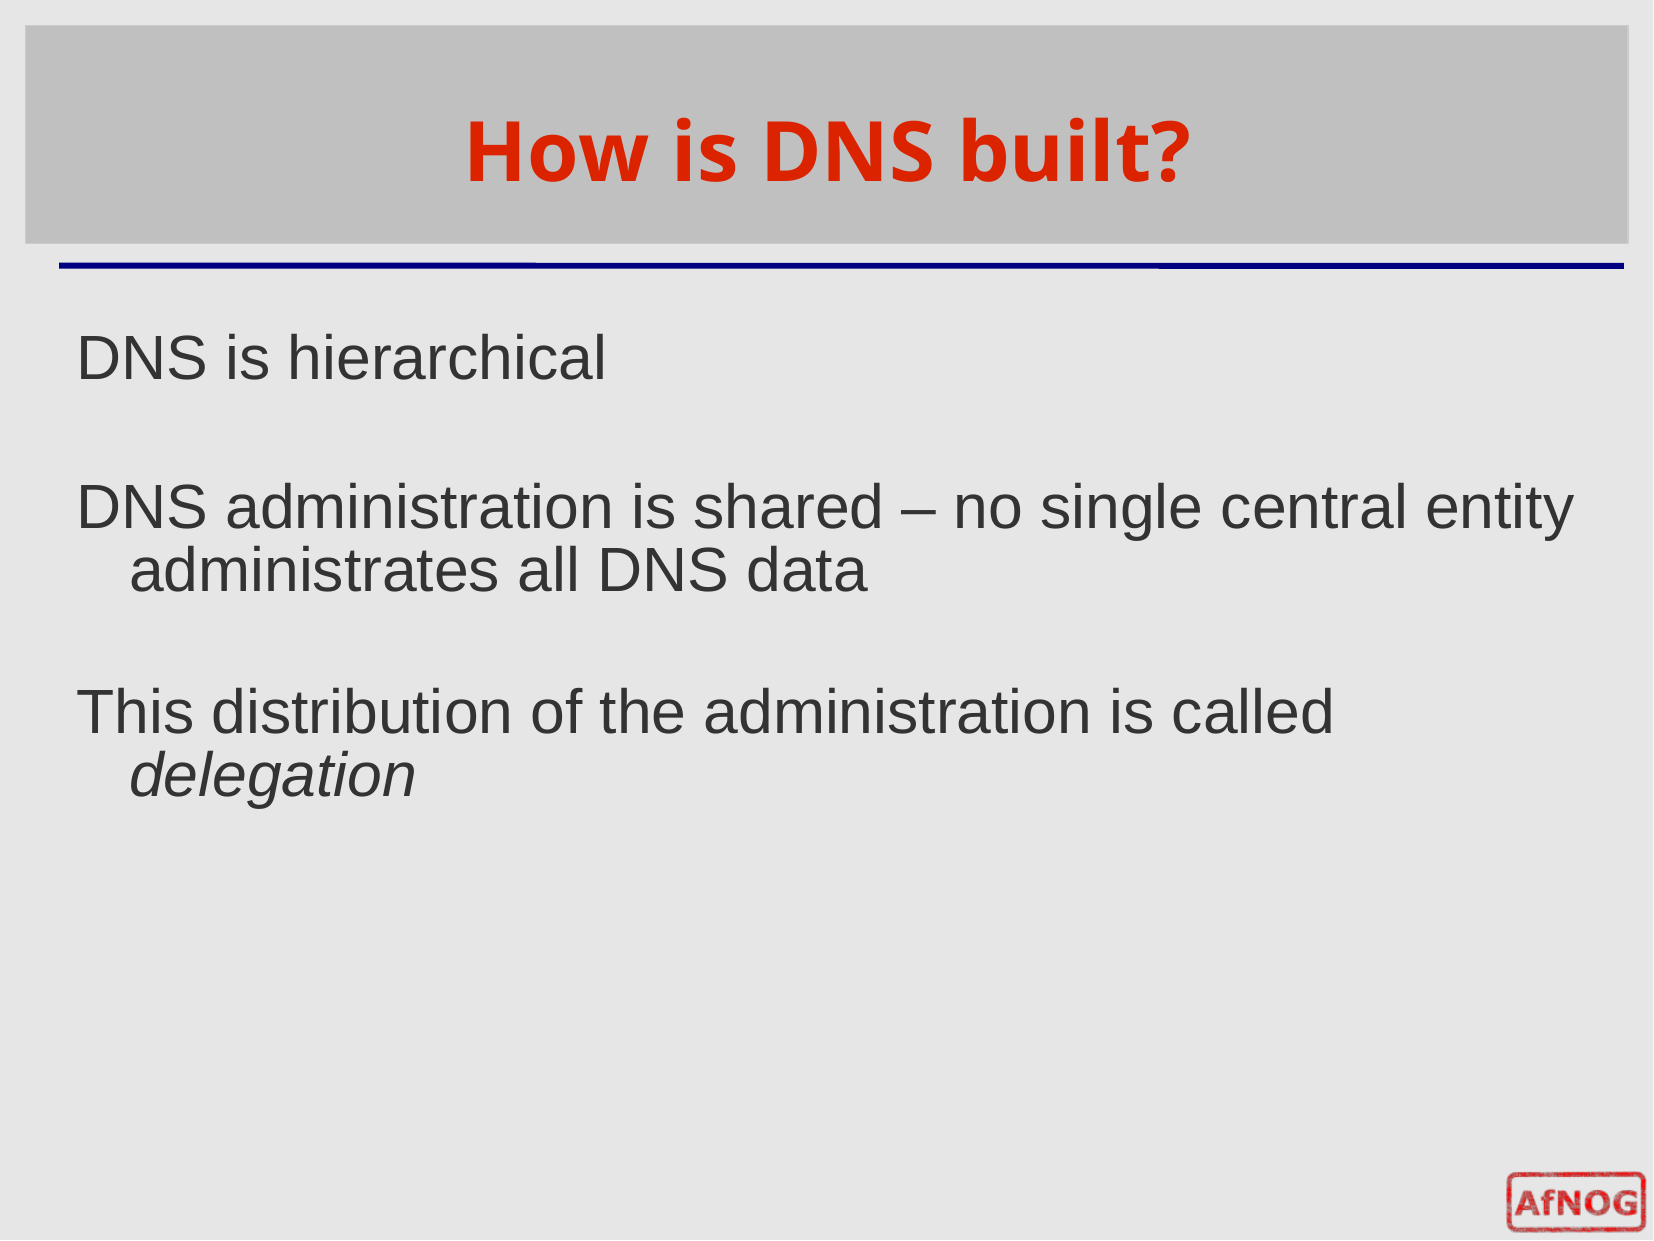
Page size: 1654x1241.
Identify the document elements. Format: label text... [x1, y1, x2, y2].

picture [1505, 1170, 1648, 1235]
list DNS is hierarchical DNS administration is shared – no single central entity administrates all DNS data This distribution of the administration is called delegation [59, 322, 1595, 1132]
title How is DNS built? [121, 46, 1534, 254]
